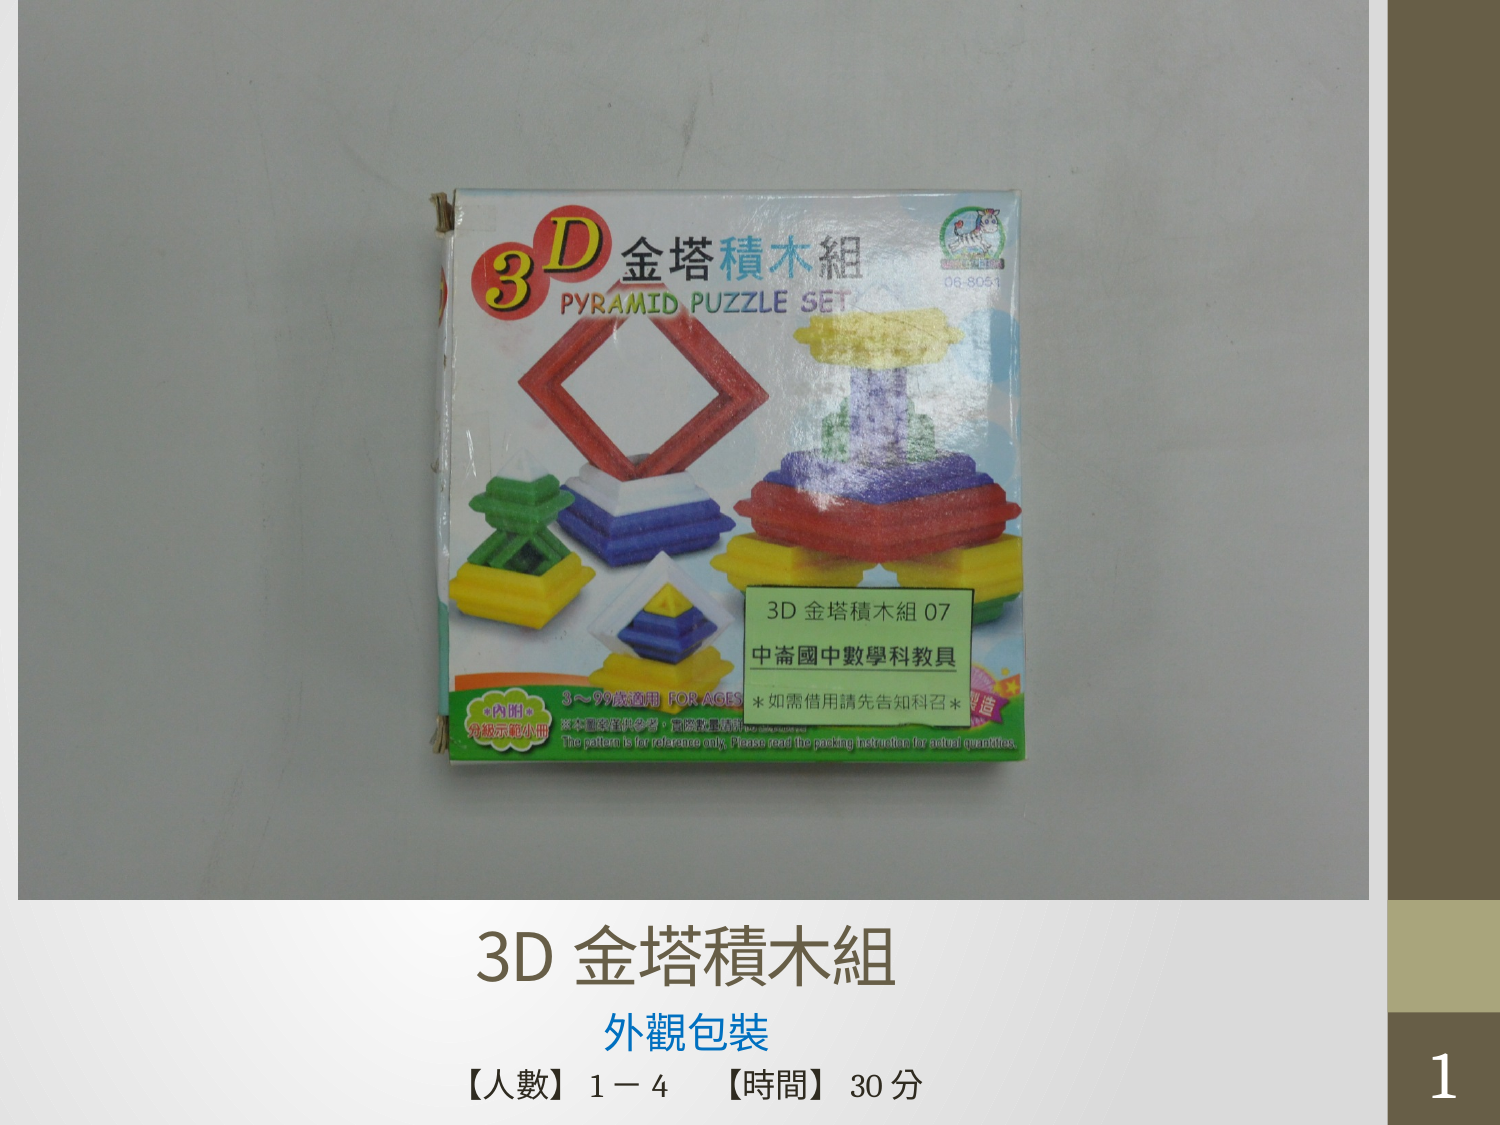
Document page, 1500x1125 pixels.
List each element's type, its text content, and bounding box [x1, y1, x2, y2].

list 外觀包裝 【人數】1－4 【時間】30分 [49, 999, 1325, 1125]
picture [18, 0, 1369, 900]
text_box 1 [1387, 1023, 1500, 1119]
title 3D金塔積木組 [49, 905, 1325, 999]
